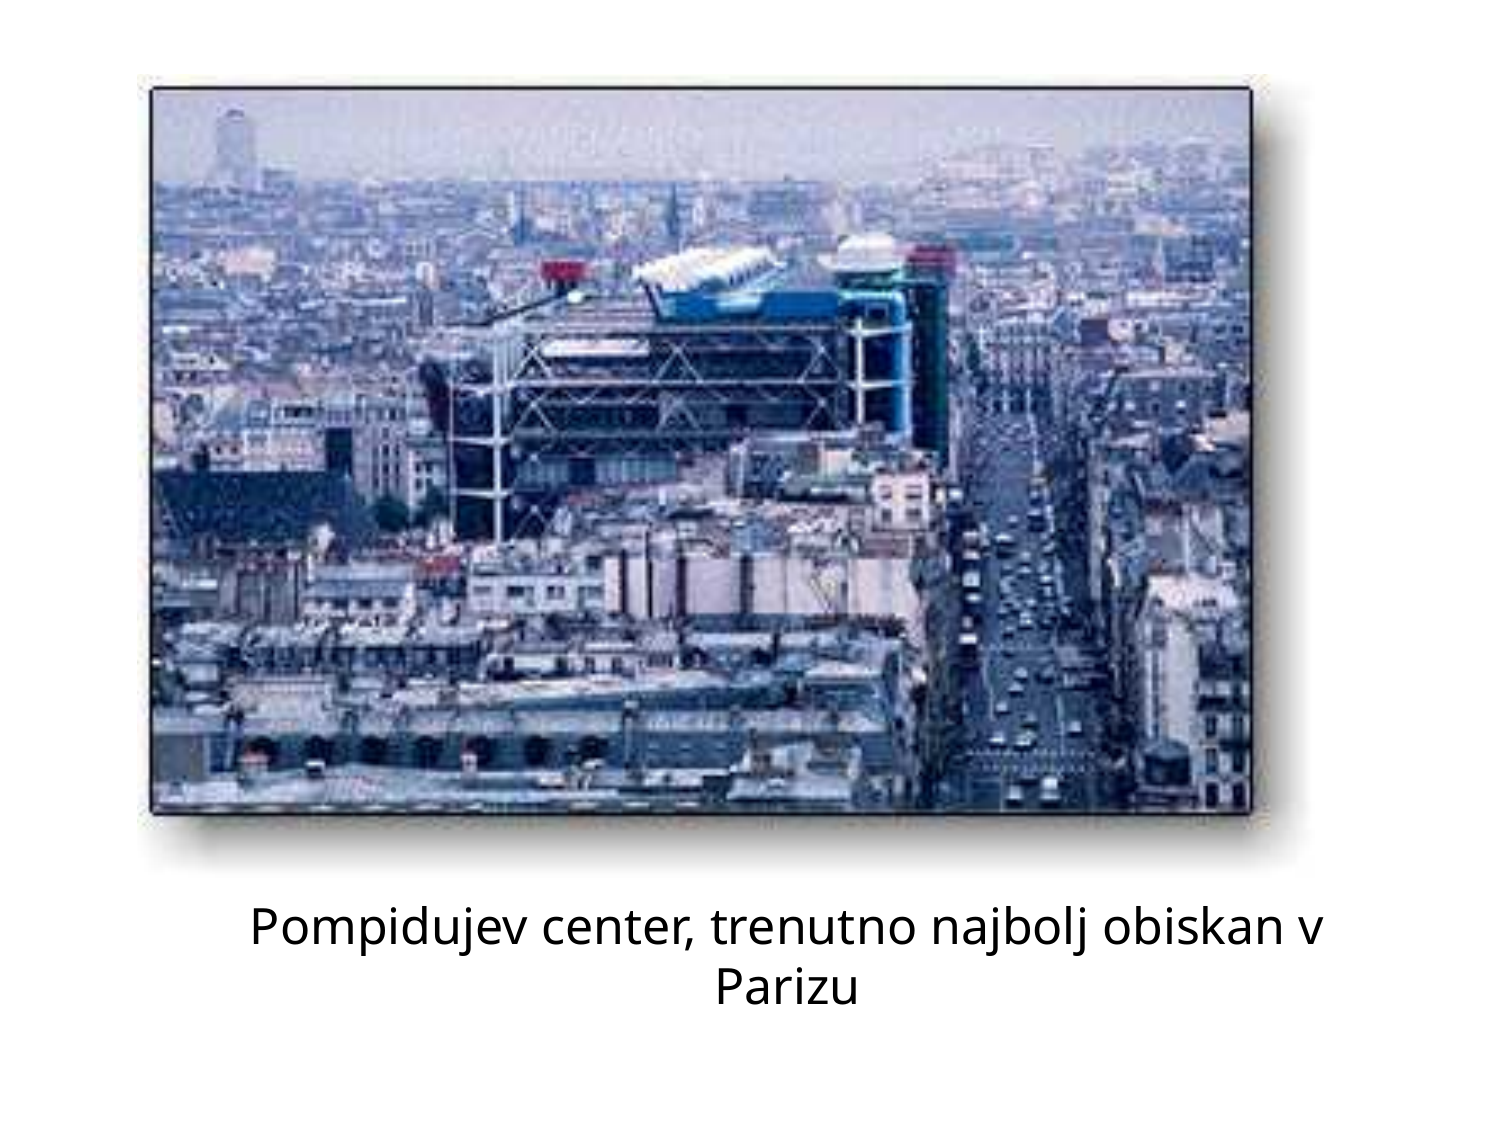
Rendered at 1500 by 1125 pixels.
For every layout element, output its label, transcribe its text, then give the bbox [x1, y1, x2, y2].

picture [137, 74, 1315, 878]
text_box Pompidujev center, trenutno najbolj obiskan v Parizu [212, 887, 1363, 1023]
